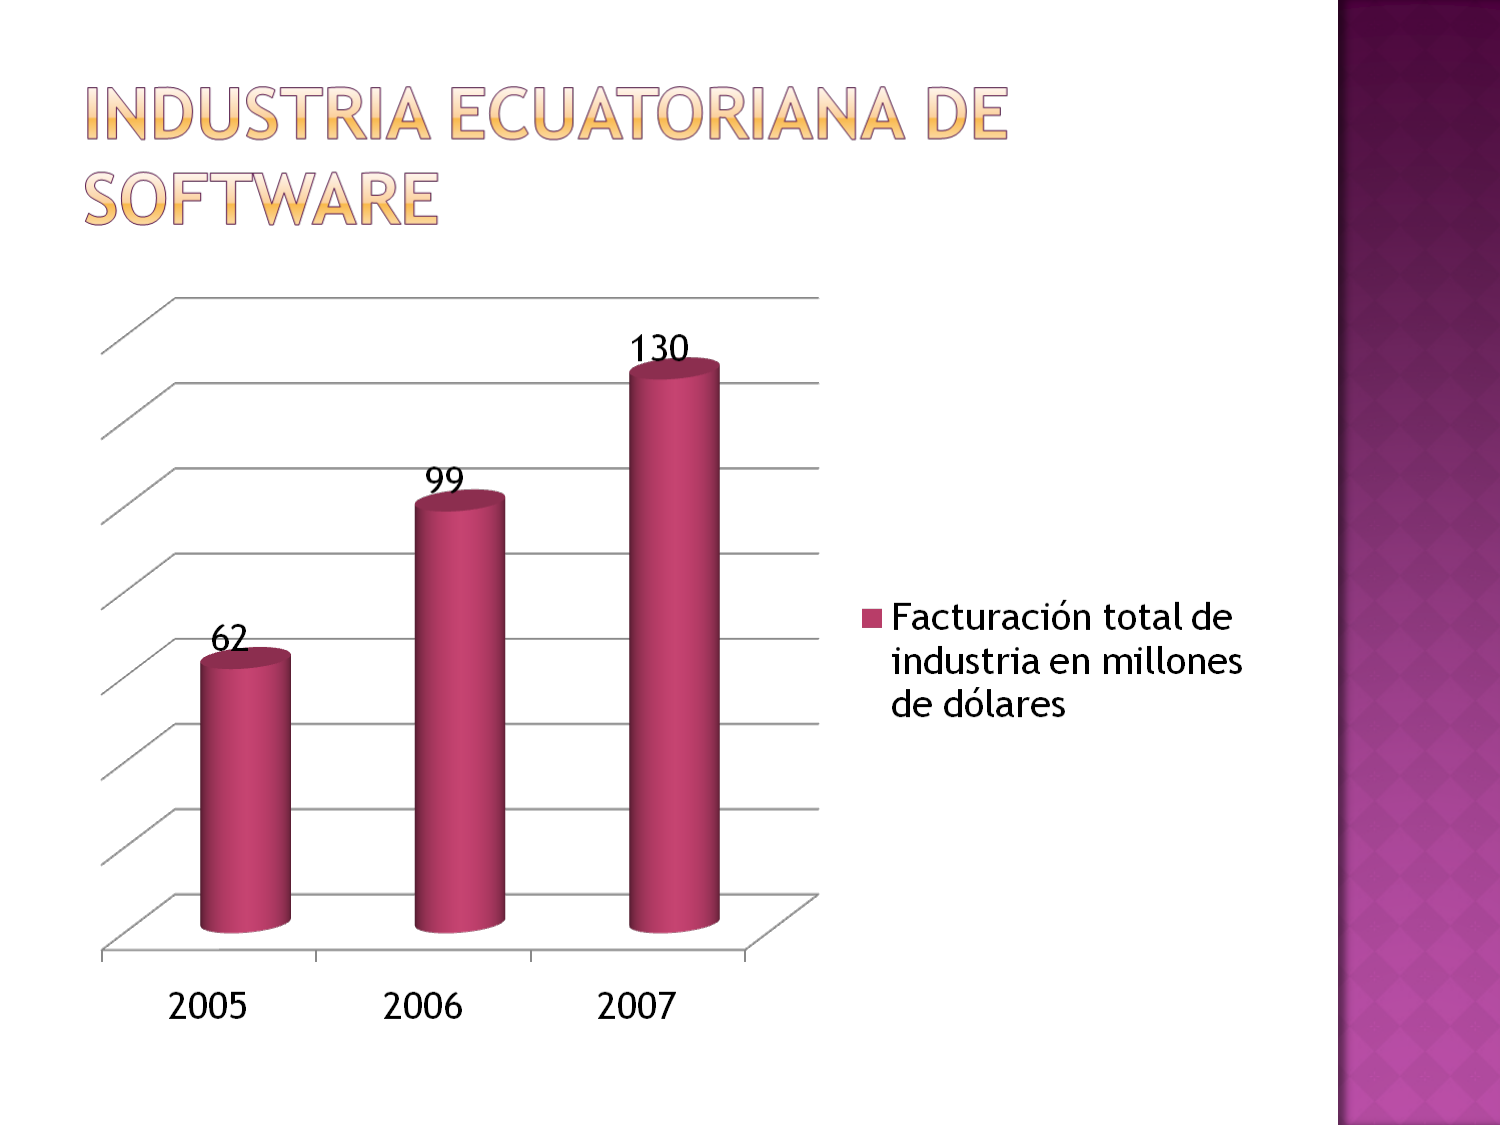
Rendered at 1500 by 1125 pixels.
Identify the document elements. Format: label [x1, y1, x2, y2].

text_box [40, 47, 1265, 241]
picture [1337, 0, 1500, 1125]
text_box [75, 264, 1263, 1060]
